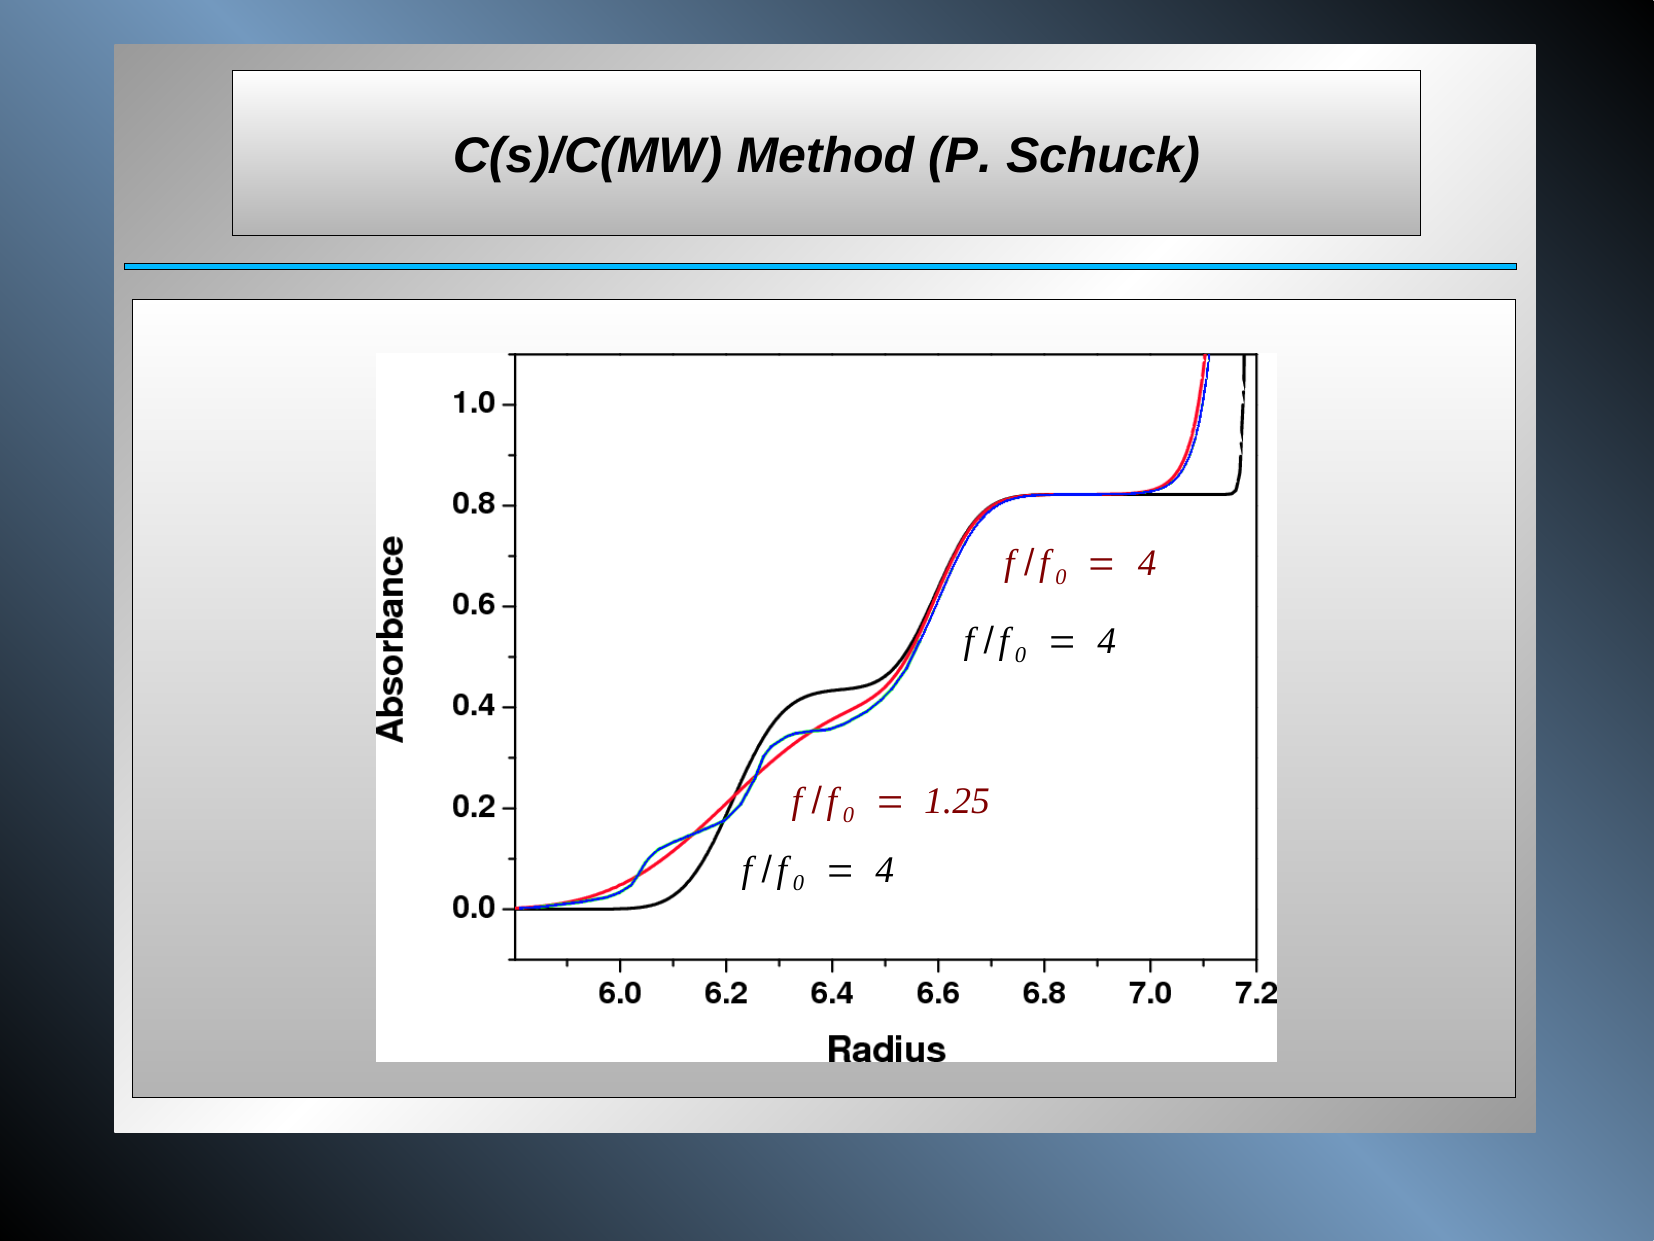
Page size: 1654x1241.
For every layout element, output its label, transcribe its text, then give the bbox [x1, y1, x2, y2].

chart [784, 779, 997, 827]
chart [956, 620, 1123, 668]
text_box [132, 299, 1516, 1098]
chart [734, 848, 901, 896]
picture [376, 353, 1277, 1062]
text_box C(s)/C(MW) Method (P. Schuck) [246, 127, 1407, 195]
text_box [124, 263, 1517, 270]
text_box [232, 70, 1421, 236]
chart [996, 541, 1163, 589]
